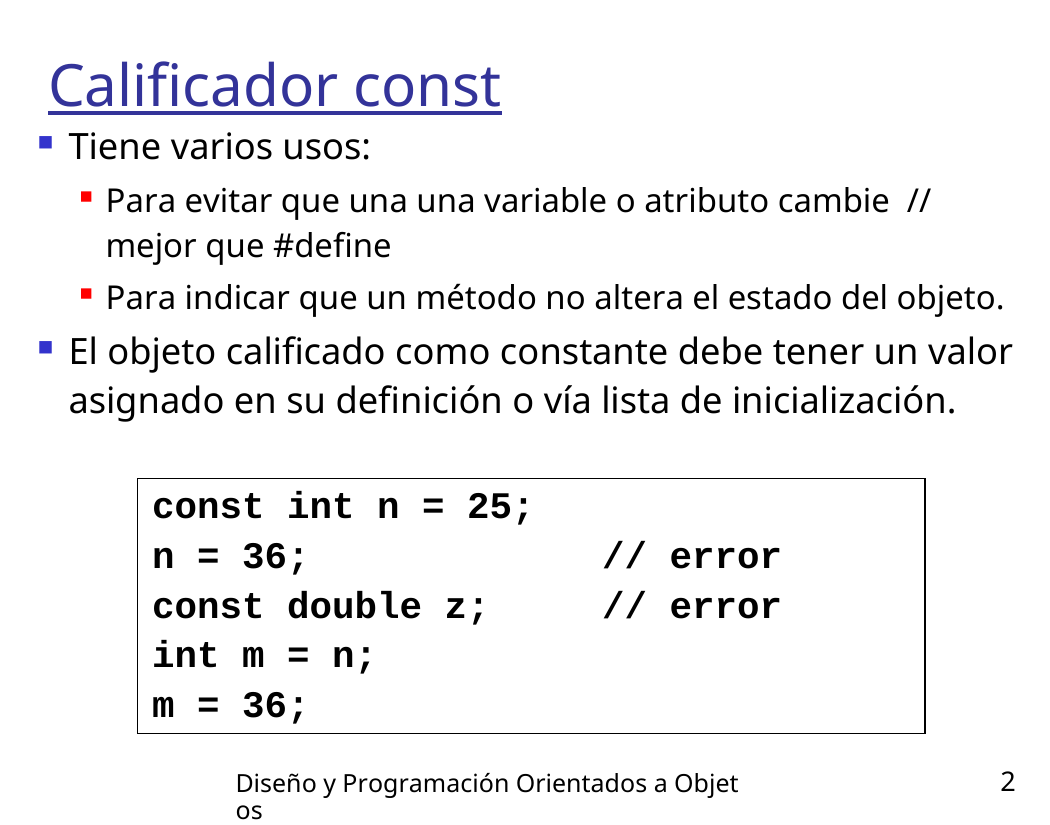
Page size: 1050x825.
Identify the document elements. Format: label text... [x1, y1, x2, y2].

list Tiene varios usos: Para evitar que una una variable o atributo cambie // mejor que #define Para indicar que un método no altera el estado del objeto. El objeto calificado como constante debe tener un valor asignado en su definición o vía lista de inicialización. [37, 120, 1023, 488]
text_box const int n = 25; n = 36; // error const double z; // error int m = n; m = 36; [137, 488, 925, 734]
title Calificador const [37, 19, 1026, 129]
